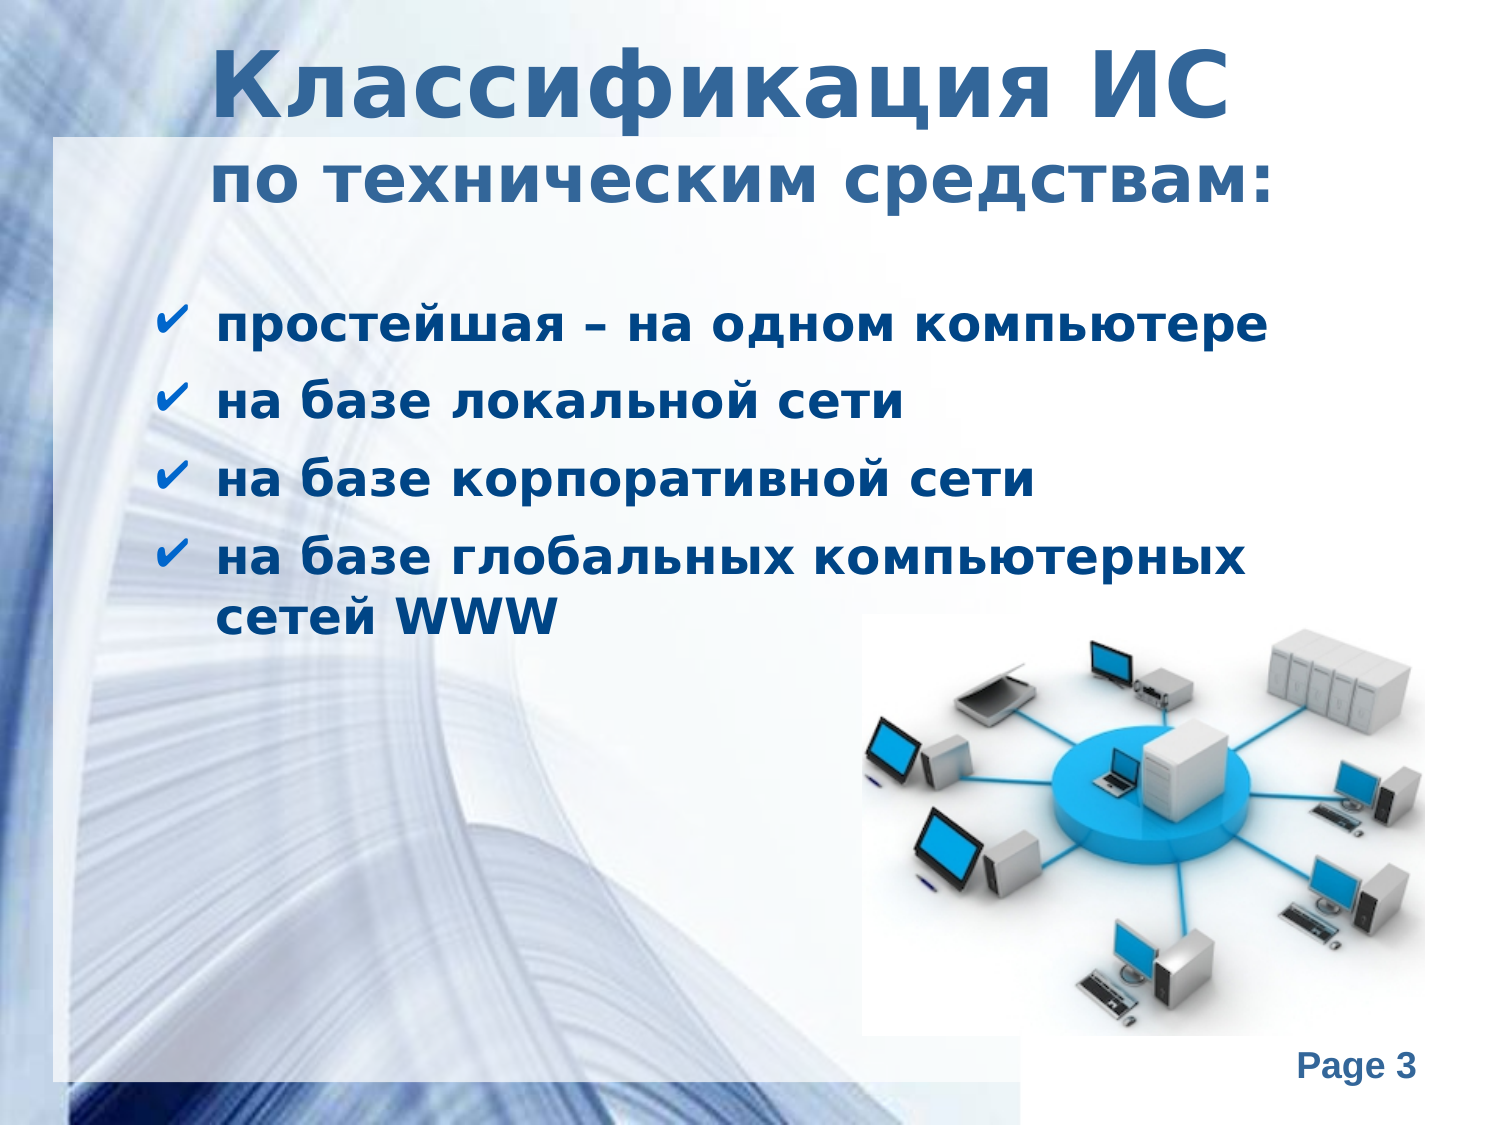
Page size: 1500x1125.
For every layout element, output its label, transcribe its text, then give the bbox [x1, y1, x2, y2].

picture [0, 0, 1500, 1125]
text_box простейшая – на одном компьютере на базе локальной сети на базе корпоративной сети на базе глобальных компьютерных сетей WWW [141, 223, 1340, 630]
text_box Классификация ИС по техническим средствам: [193, 18, 1292, 223]
